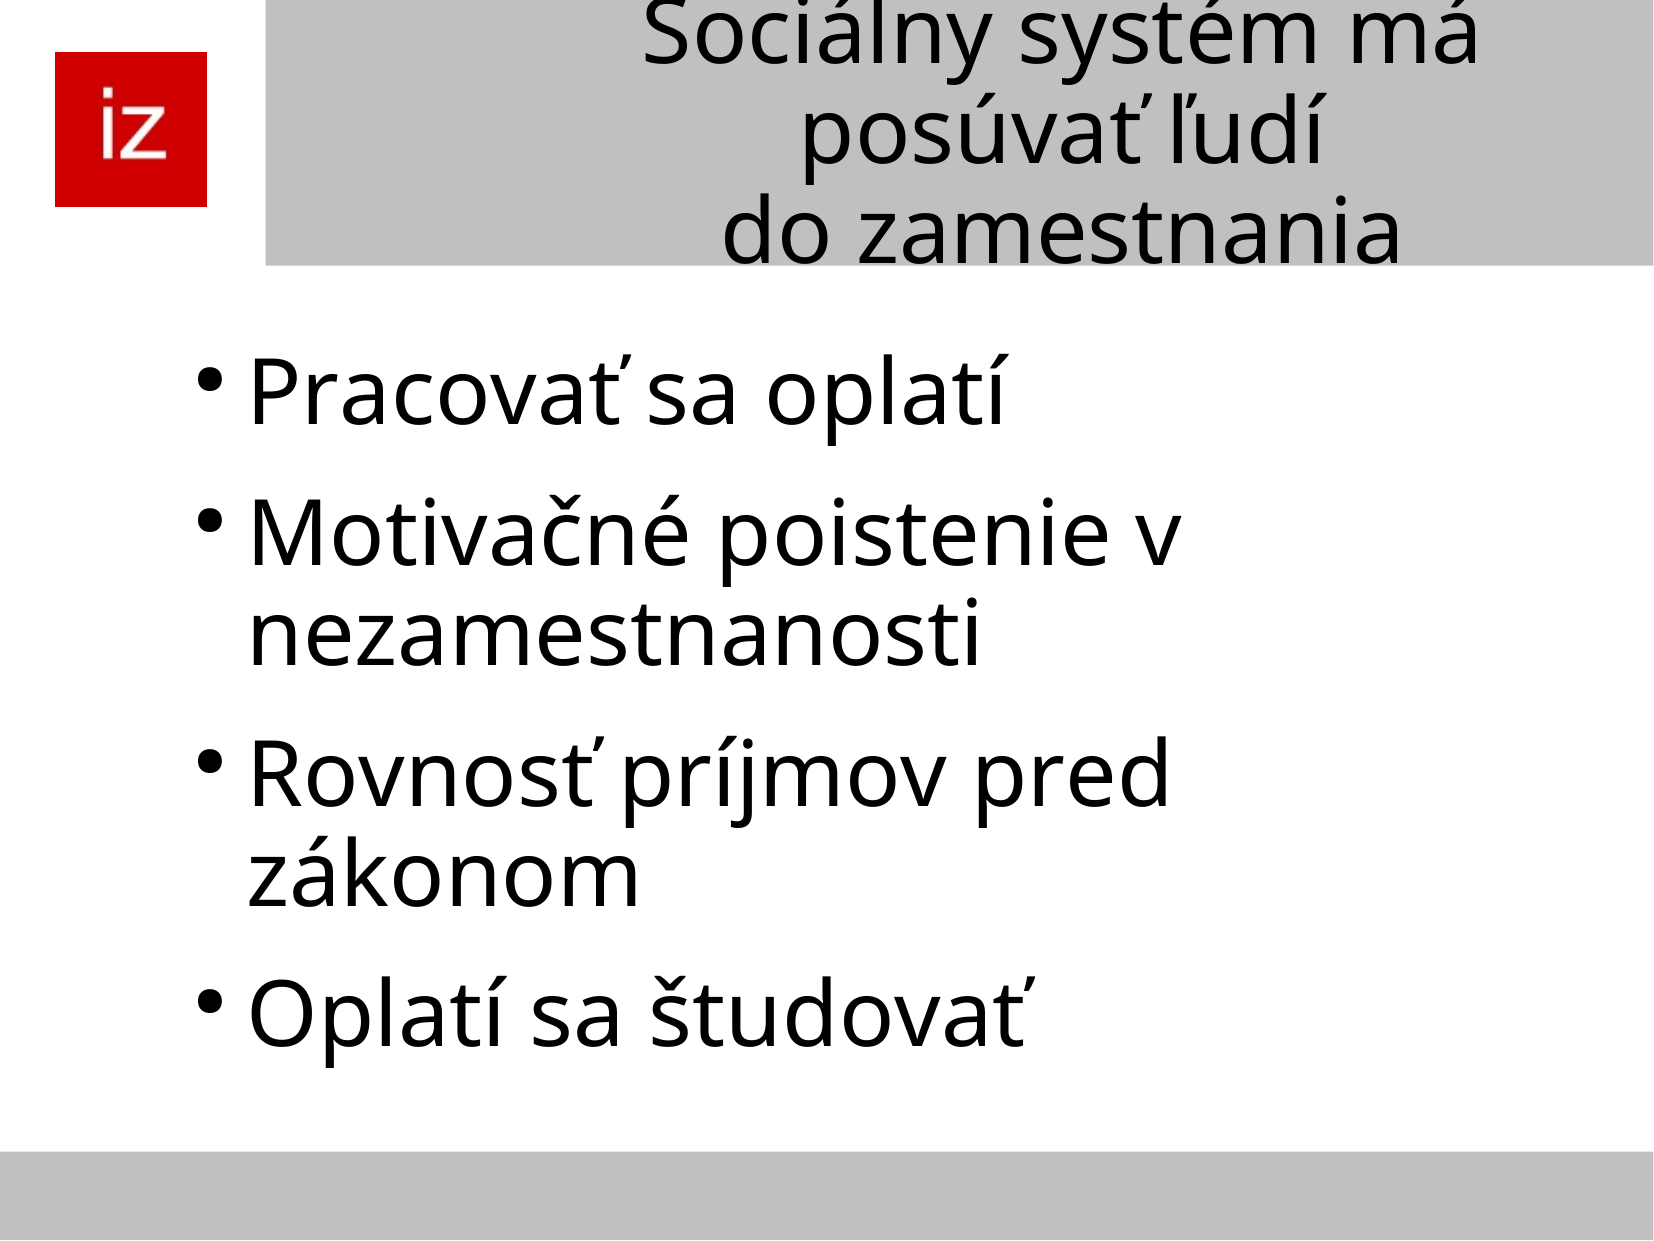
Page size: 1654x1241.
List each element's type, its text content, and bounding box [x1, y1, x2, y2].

picture [55, 52, 207, 207]
title Sociálny systém má posúvať ľudí do zamestnania [561, 0, 1565, 289]
list Pracovať sa oplatí Motivačné poistenie v nezamestnanosti Rovnosť príjmov pred zákonom Oplatí sa študovať [121, 344, 1533, 1126]
